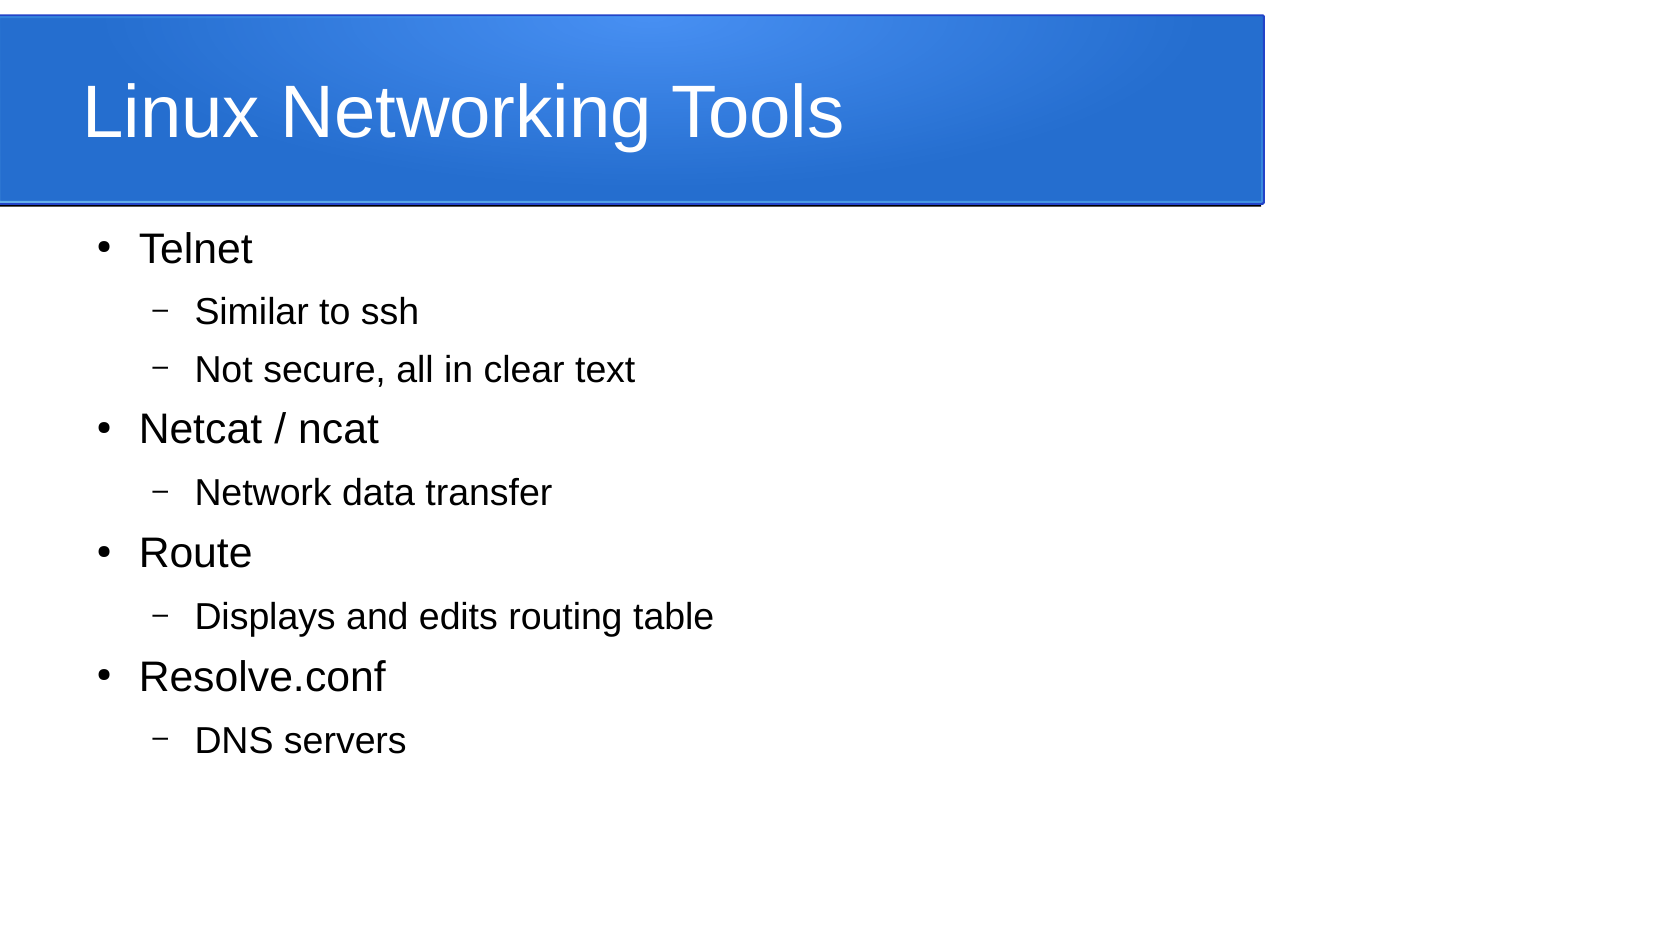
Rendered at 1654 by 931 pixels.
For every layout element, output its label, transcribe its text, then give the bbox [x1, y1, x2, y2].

list Telnet Similar to ssh Not secure, all in clear text Netcat / ncat Network data transfer Route Displays and edits routing table Resolve.conf DNS servers [82, 224, 1571, 764]
title Linux Networking Tools [82, 35, 1235, 189]
